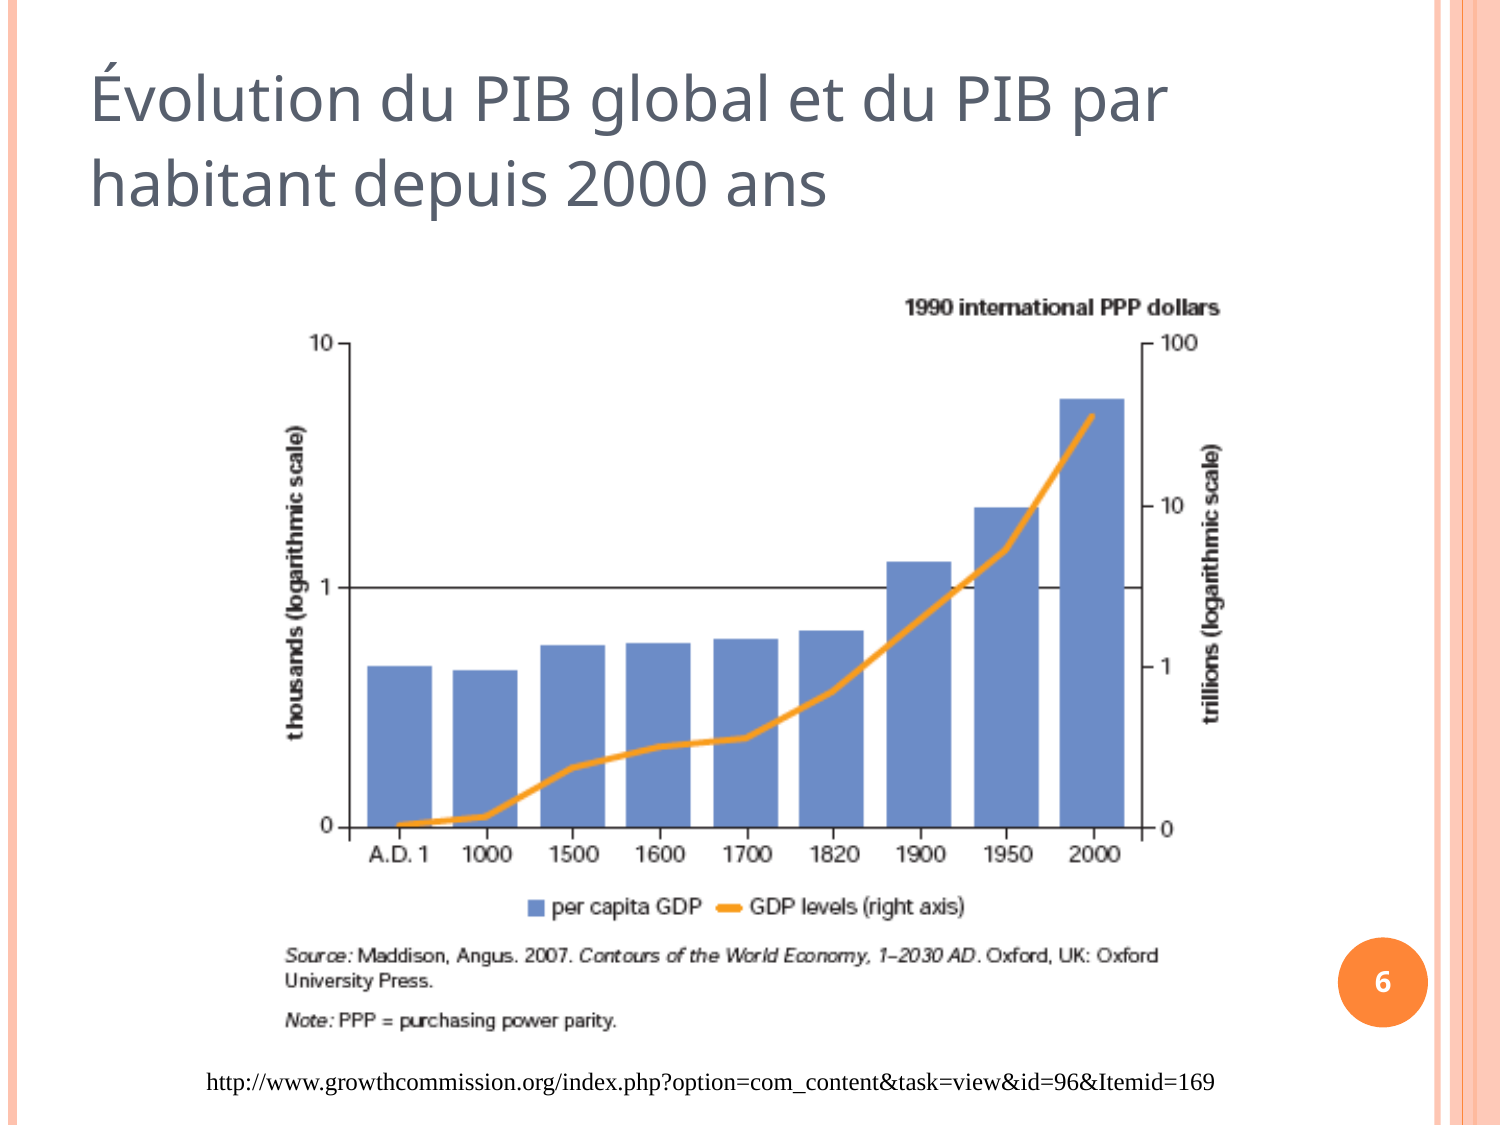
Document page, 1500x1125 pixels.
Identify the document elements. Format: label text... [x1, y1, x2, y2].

slide_number <numéro> [1333, 940, 1434, 1027]
picture [249, 295, 1250, 1058]
text_box http://www.growthcommission.org/index.php?option=com_content&task=view&id=96&Itemid=169 [191, 1058, 1250, 1104]
title Évolution du PIB global et du PIB par habitant depuis 2000 ans [75, 45, 1300, 233]
